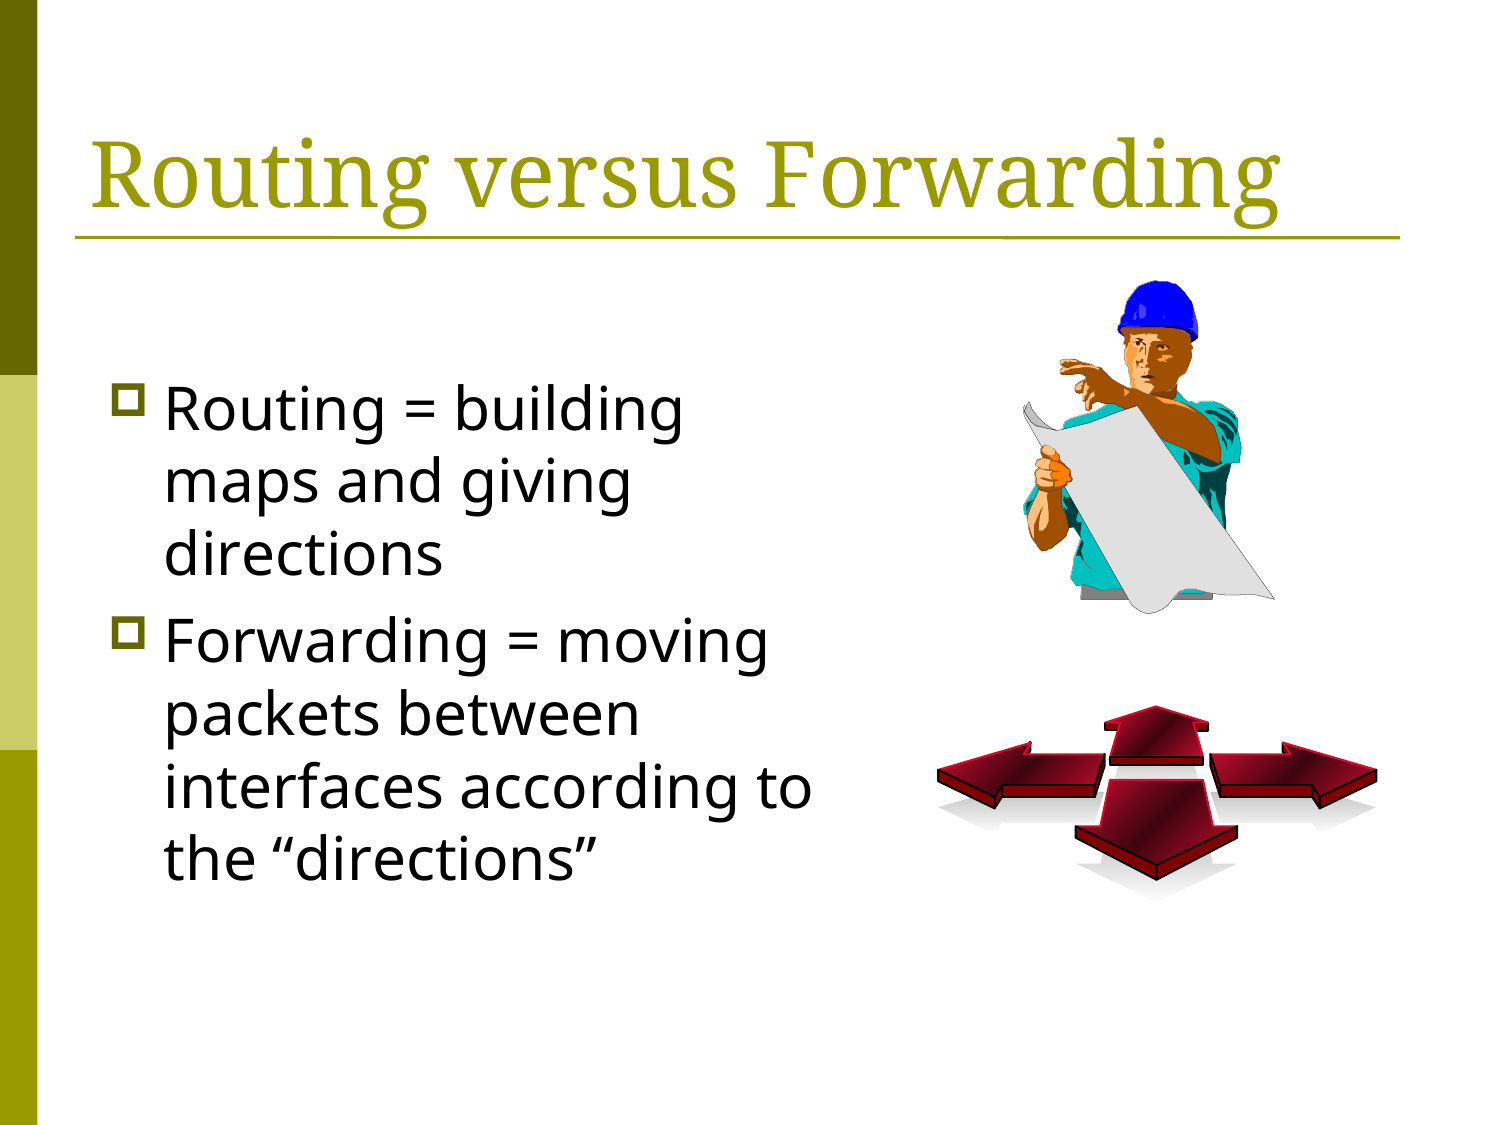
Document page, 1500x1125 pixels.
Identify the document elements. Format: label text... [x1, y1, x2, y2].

title Routing versus Forwarding [75, 45, 1426, 233]
text_box [938, 706, 1238, 903]
text_box [1210, 742, 1377, 834]
list Routing = building maps and giving directions Forwarding = moving packets between interfaces according to the “directions” [74, 287, 849, 976]
chart [1022, 279, 1281, 617]
